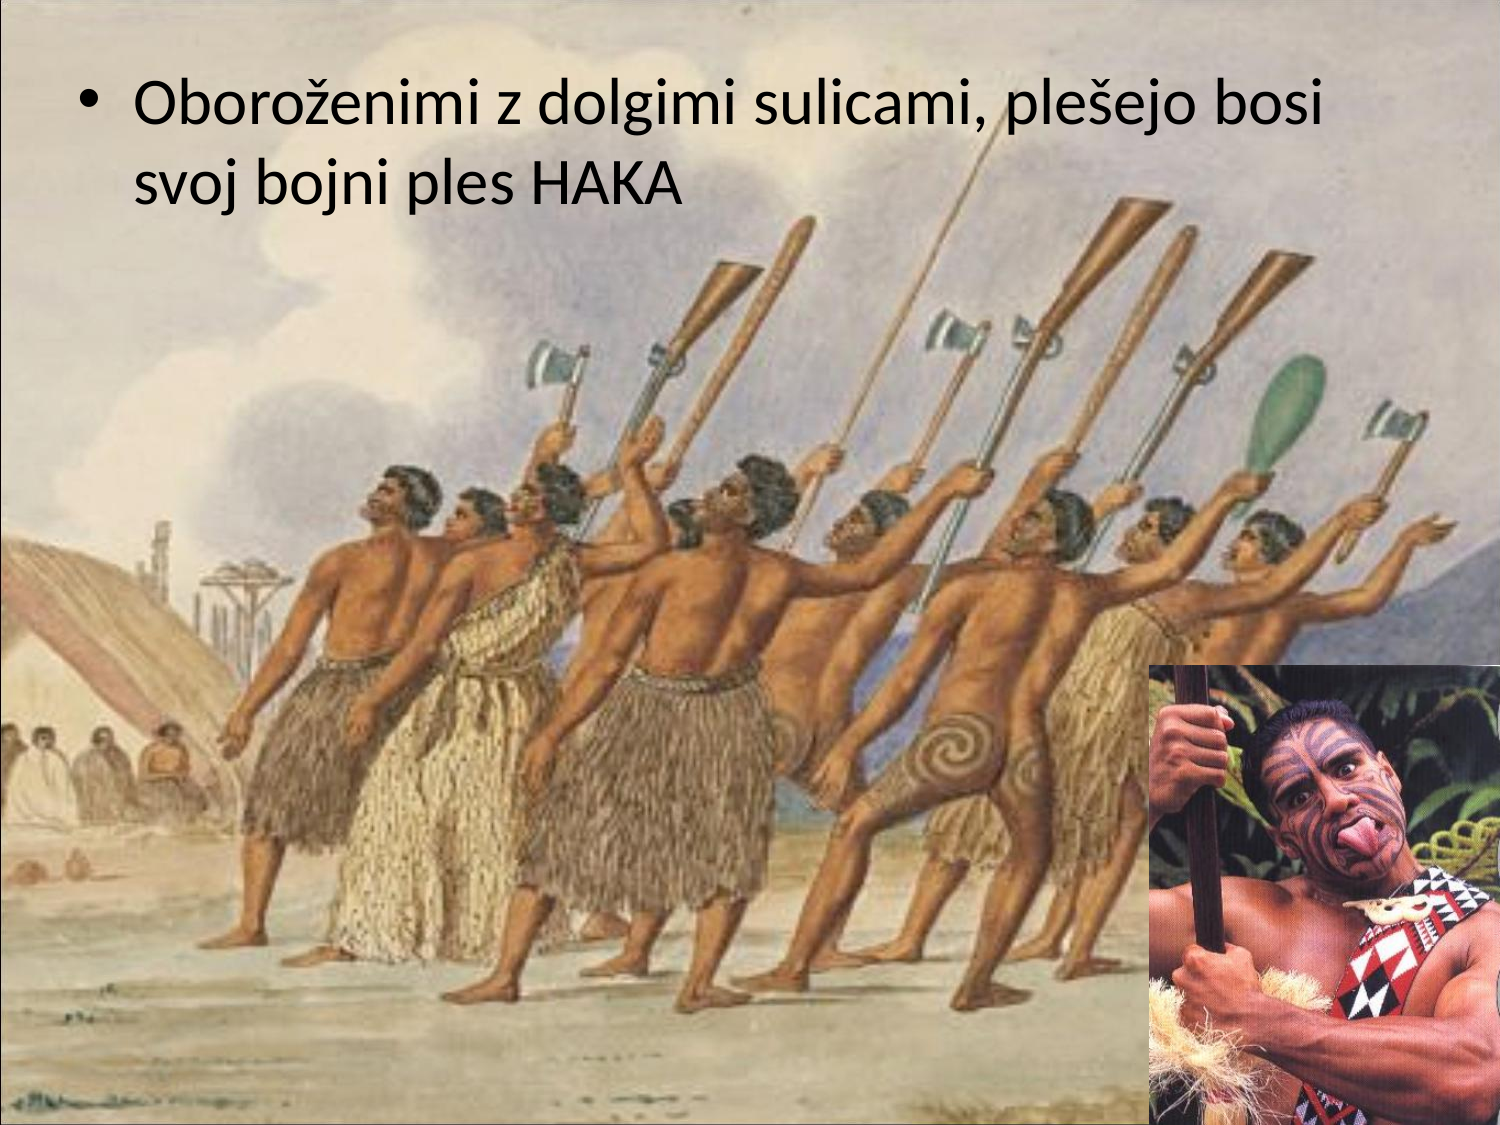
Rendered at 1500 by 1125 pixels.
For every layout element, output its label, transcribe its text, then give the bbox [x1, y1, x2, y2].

picture [0, 0, 1500, 1125]
list Oboroženimi z dolgimi sulicami, plešejo bosi svoj bojni ples HAKA [62, 50, 1413, 793]
